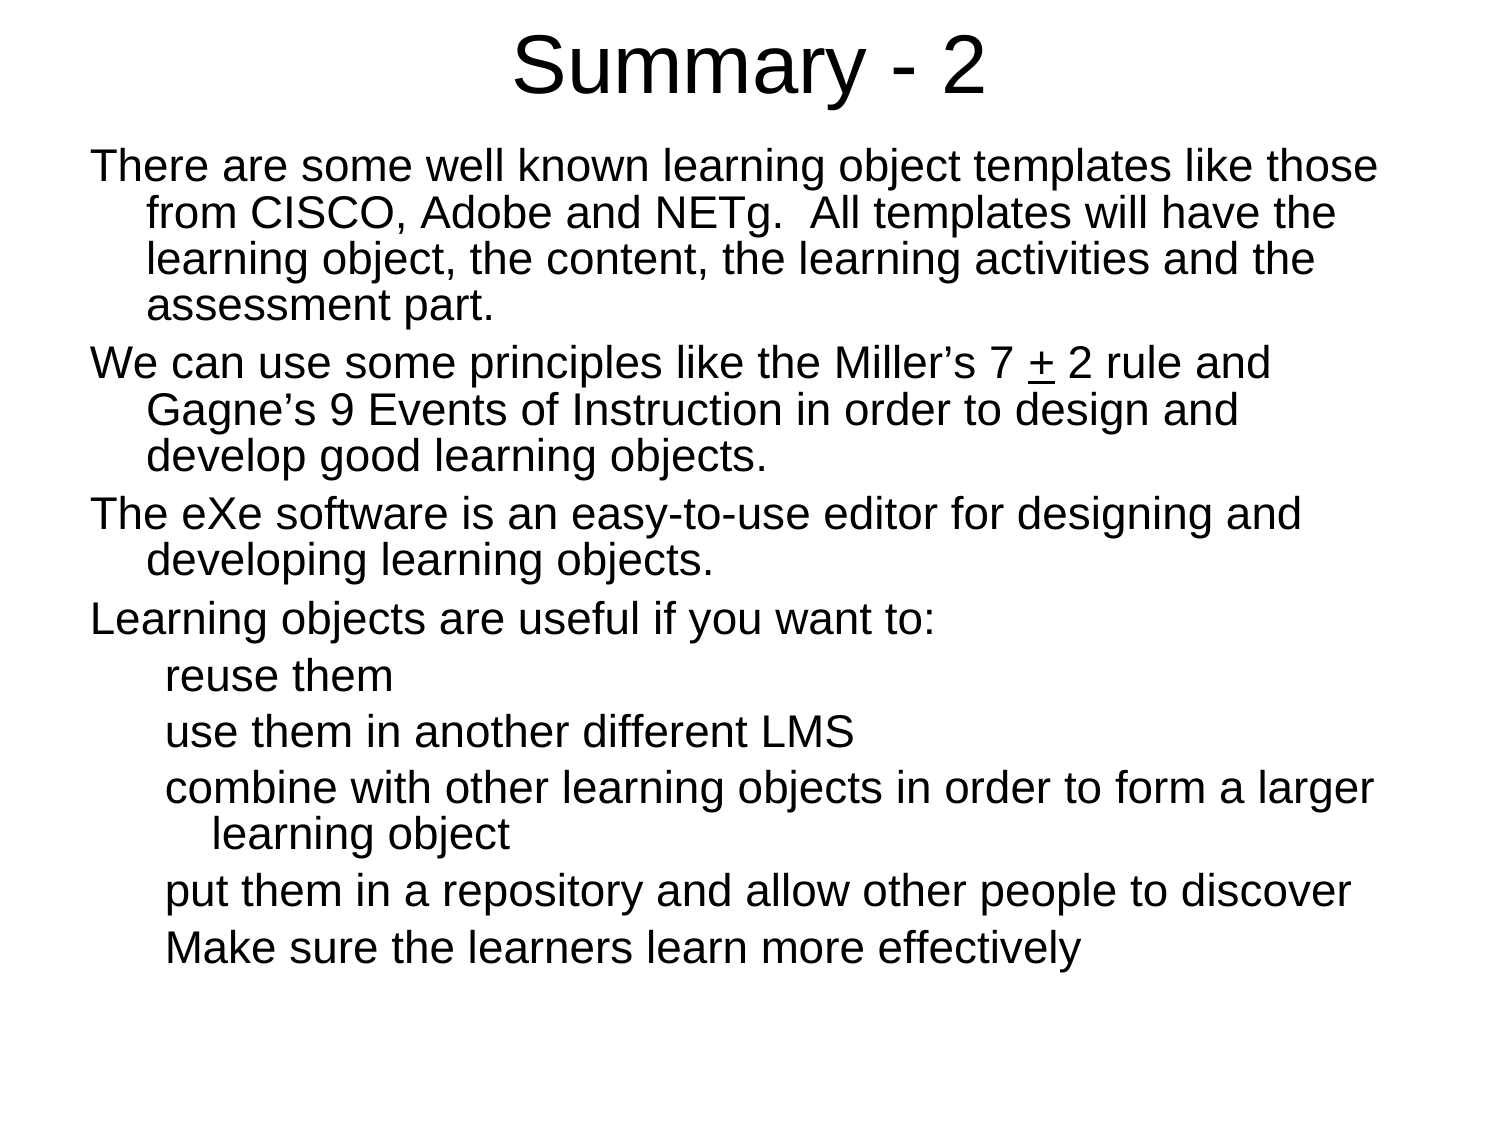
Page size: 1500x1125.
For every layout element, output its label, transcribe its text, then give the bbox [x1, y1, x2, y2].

list There are some well known learning object templates like those from CISCO, Adobe and NETg. All templates will have the learning object, the content, the learning activities and the assessment part. We can use some principles like the Miller’s 7 + 2 rule and Gagne’s 9 Events of Instruction in order to design and develop good learning objects. The eXe software is an easy-to-use editor for designing and developing learning objects. Learning objects are useful if you want to: reuse them use them in another different LMS combine with other learning objects in order to form a larger learning object put them in a repository and allow other people to discover Make sure the learners learn more effectively [75, 137, 1426, 1088]
title Summary - 2 [75, 10, 1426, 120]
